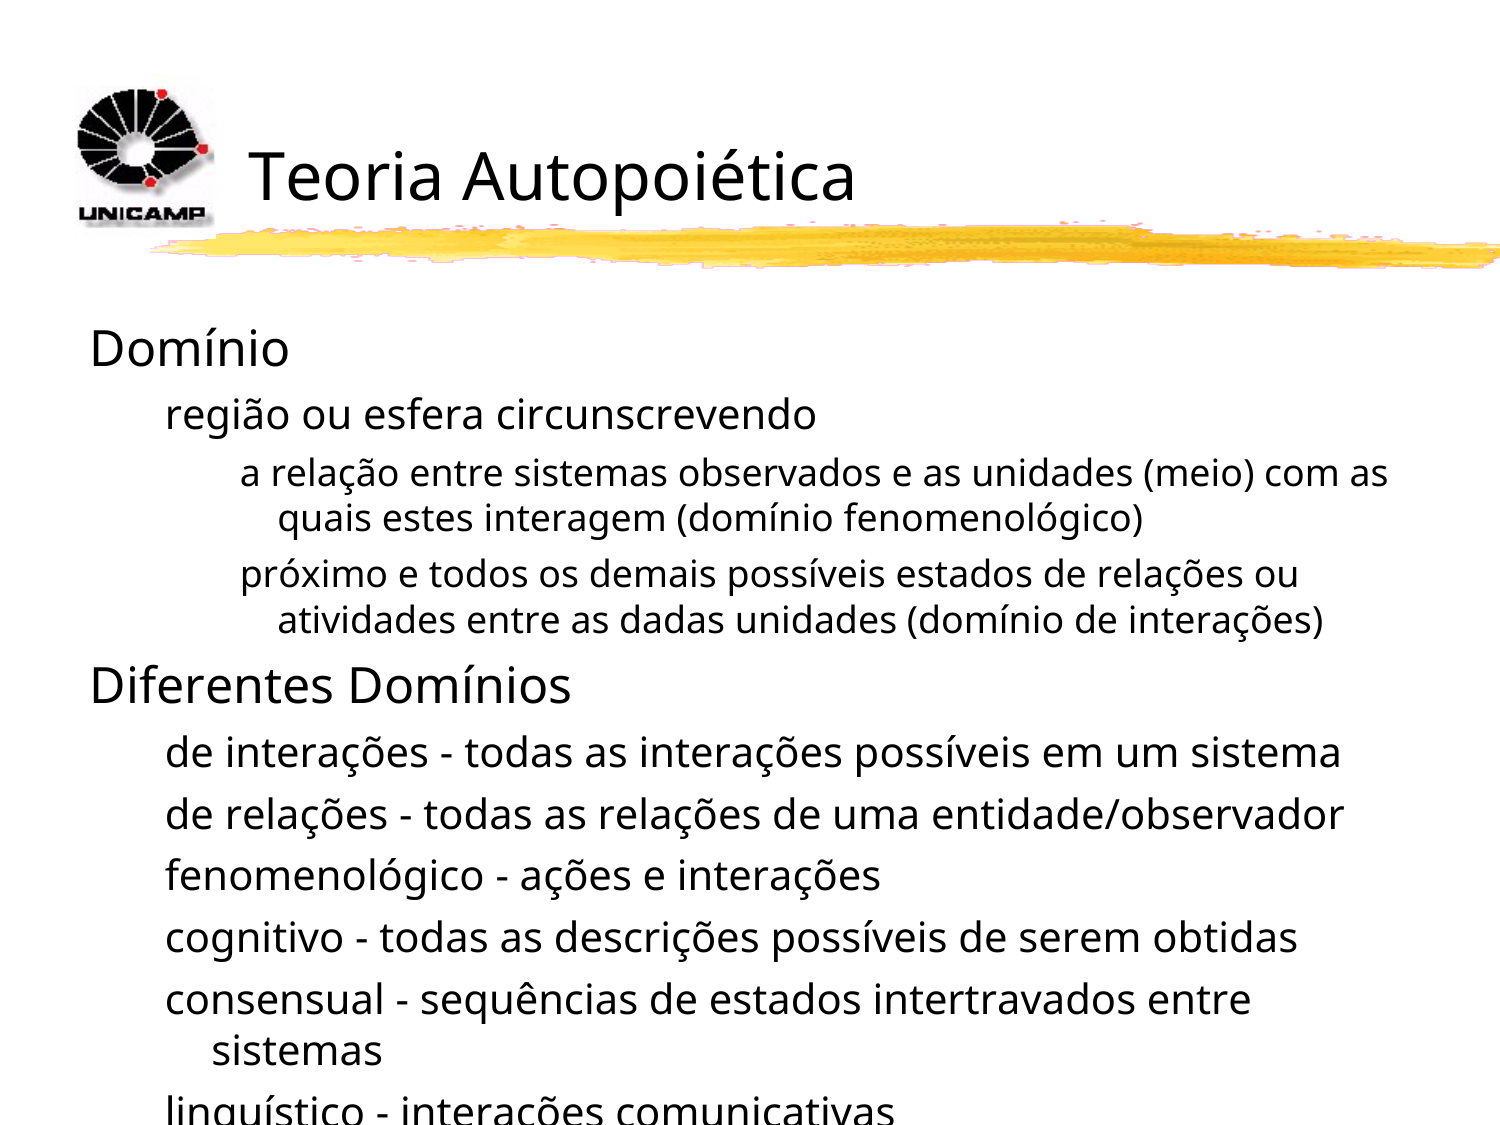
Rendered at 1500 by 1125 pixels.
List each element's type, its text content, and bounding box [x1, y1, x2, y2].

picture [75, 74, 1500, 279]
list Domínio região ou esfera circunscrevendo a relação entre sistemas observados e as unidades (meio) com as quais estes interagem (domínio fenomenológico) próximo e todos os demais possíveis estados de relações ou atividades entre as dadas unidades (domínio de interações) Diferentes Domínios de interações - todas as interações possíveis em um sistema de relações - todas as relações de uma entidade/observador fenomenológico - ações e interações cognitivo - todas as descrições possíveis de serem obtidas consensual - sequências de estados intertravados entre sistemas linguístico - interações comunicativas [74, 309, 1417, 1020]
title Teoria Autopoiética [233, 37, 1434, 225]
